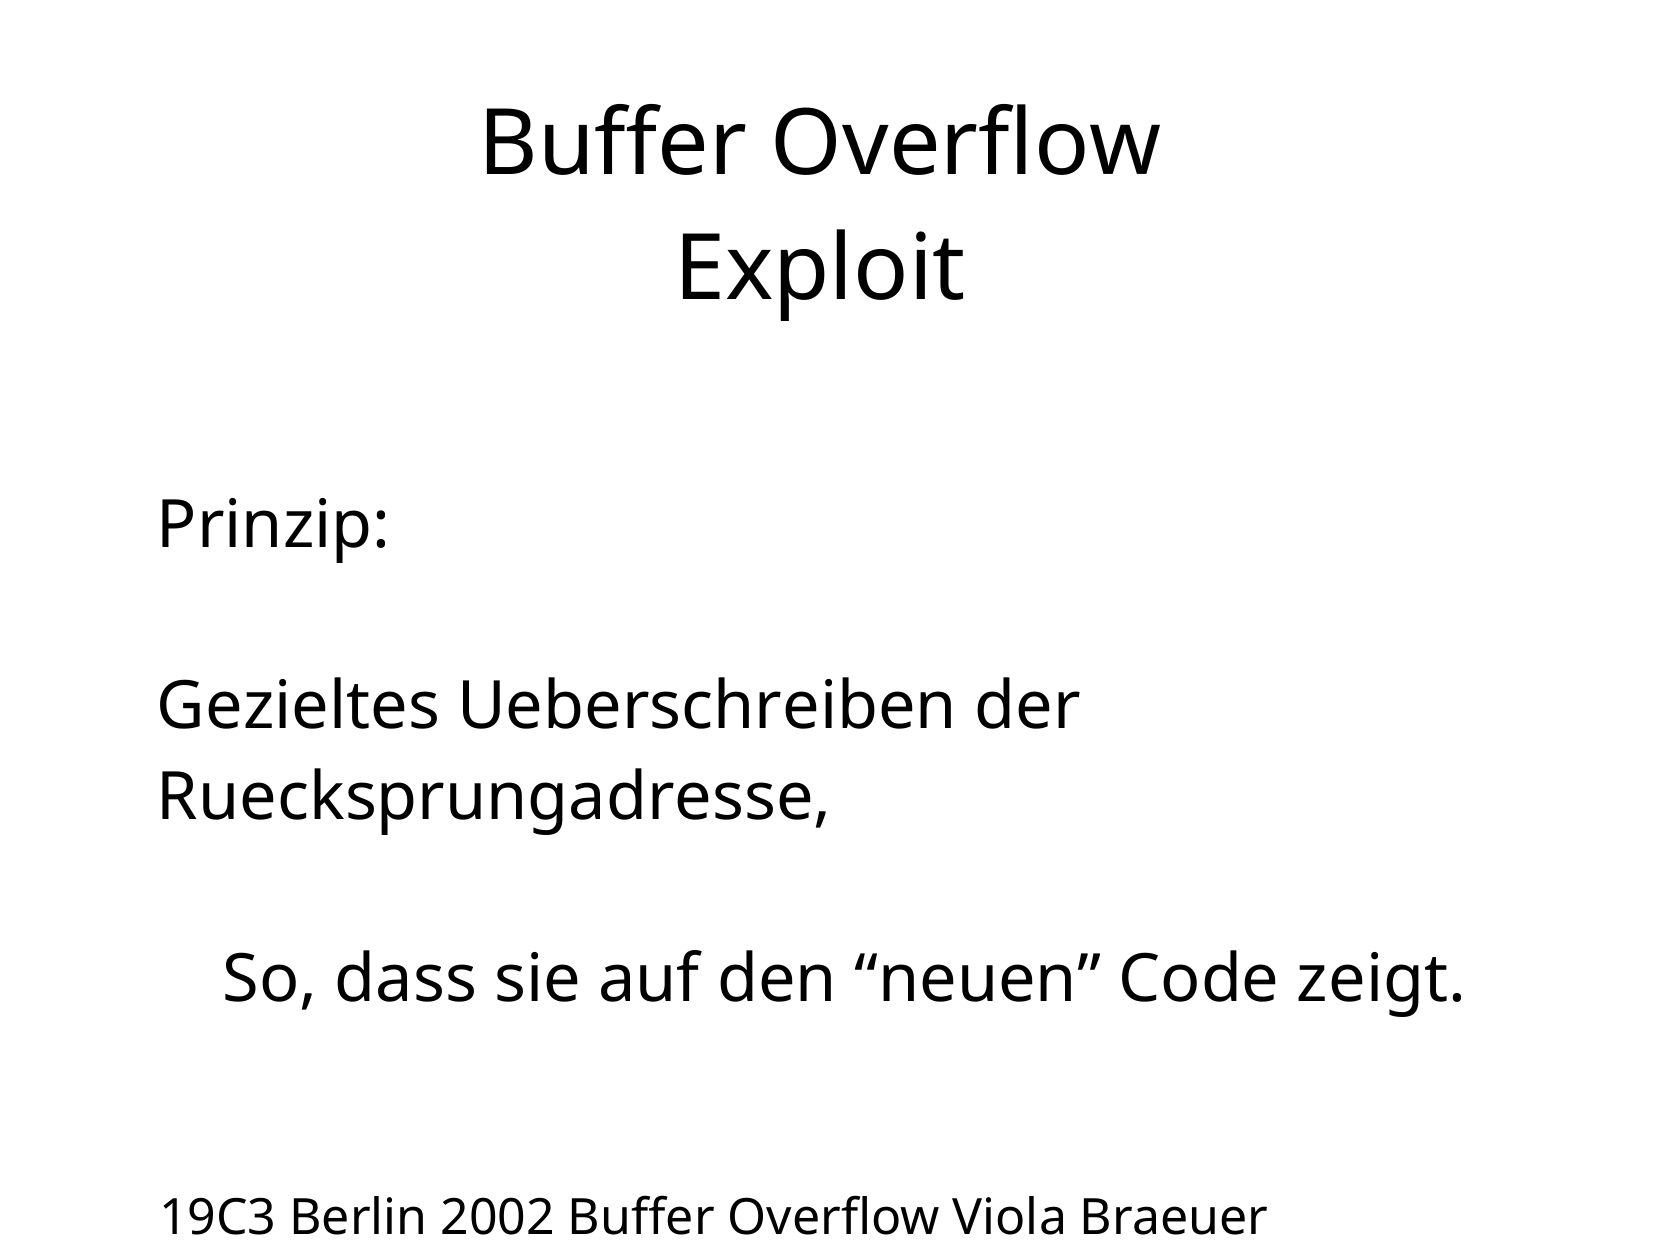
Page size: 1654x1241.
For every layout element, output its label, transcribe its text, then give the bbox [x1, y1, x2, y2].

text_box 19C3 Berlin 2002 Buffer Overflow Viola Braeuer [159, 1112, 1269, 1241]
text_box Buffer Overflow Exploit [114, 0, 1527, 327]
text_box Prinzip: Gezieltes Ueberschreiben der Ruecksprungadresse, So, dass sie auf den “neuen” Code zeigt. [121, 344, 1534, 1127]
